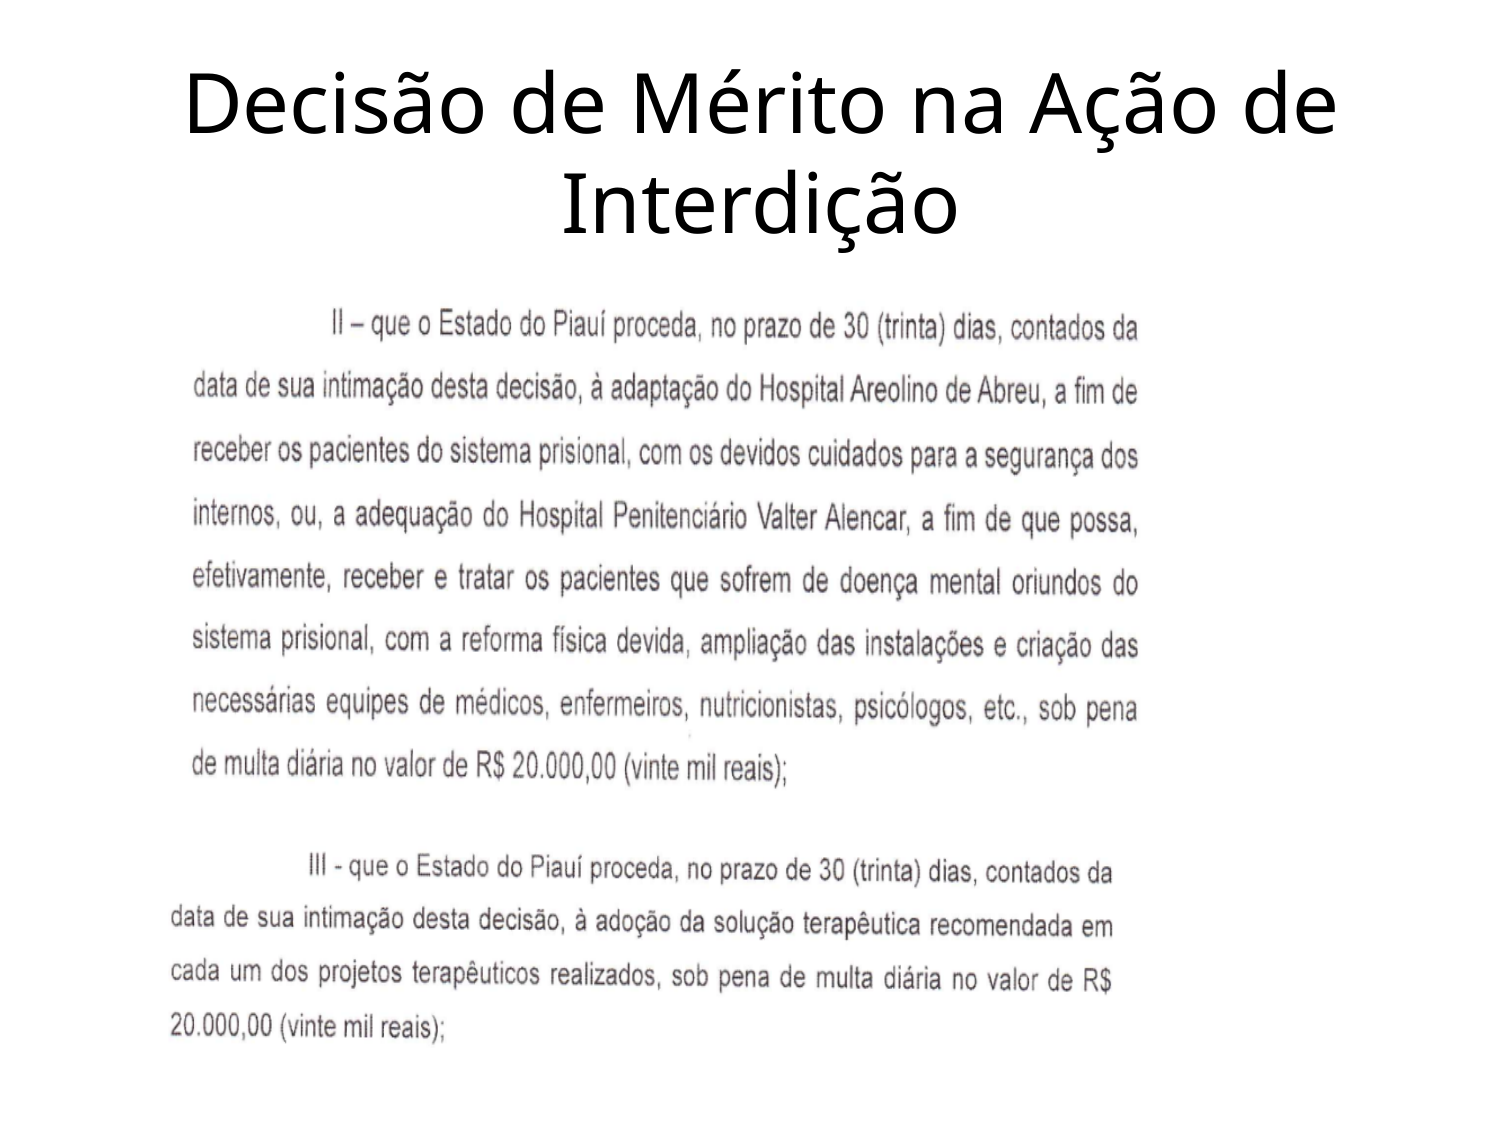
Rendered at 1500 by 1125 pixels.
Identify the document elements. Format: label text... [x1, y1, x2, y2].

title Decisão de Mérito na Ação de Interdição [123, 42, 1399, 284]
picture [171, 255, 1164, 823]
picture [147, 834, 1140, 1059]
